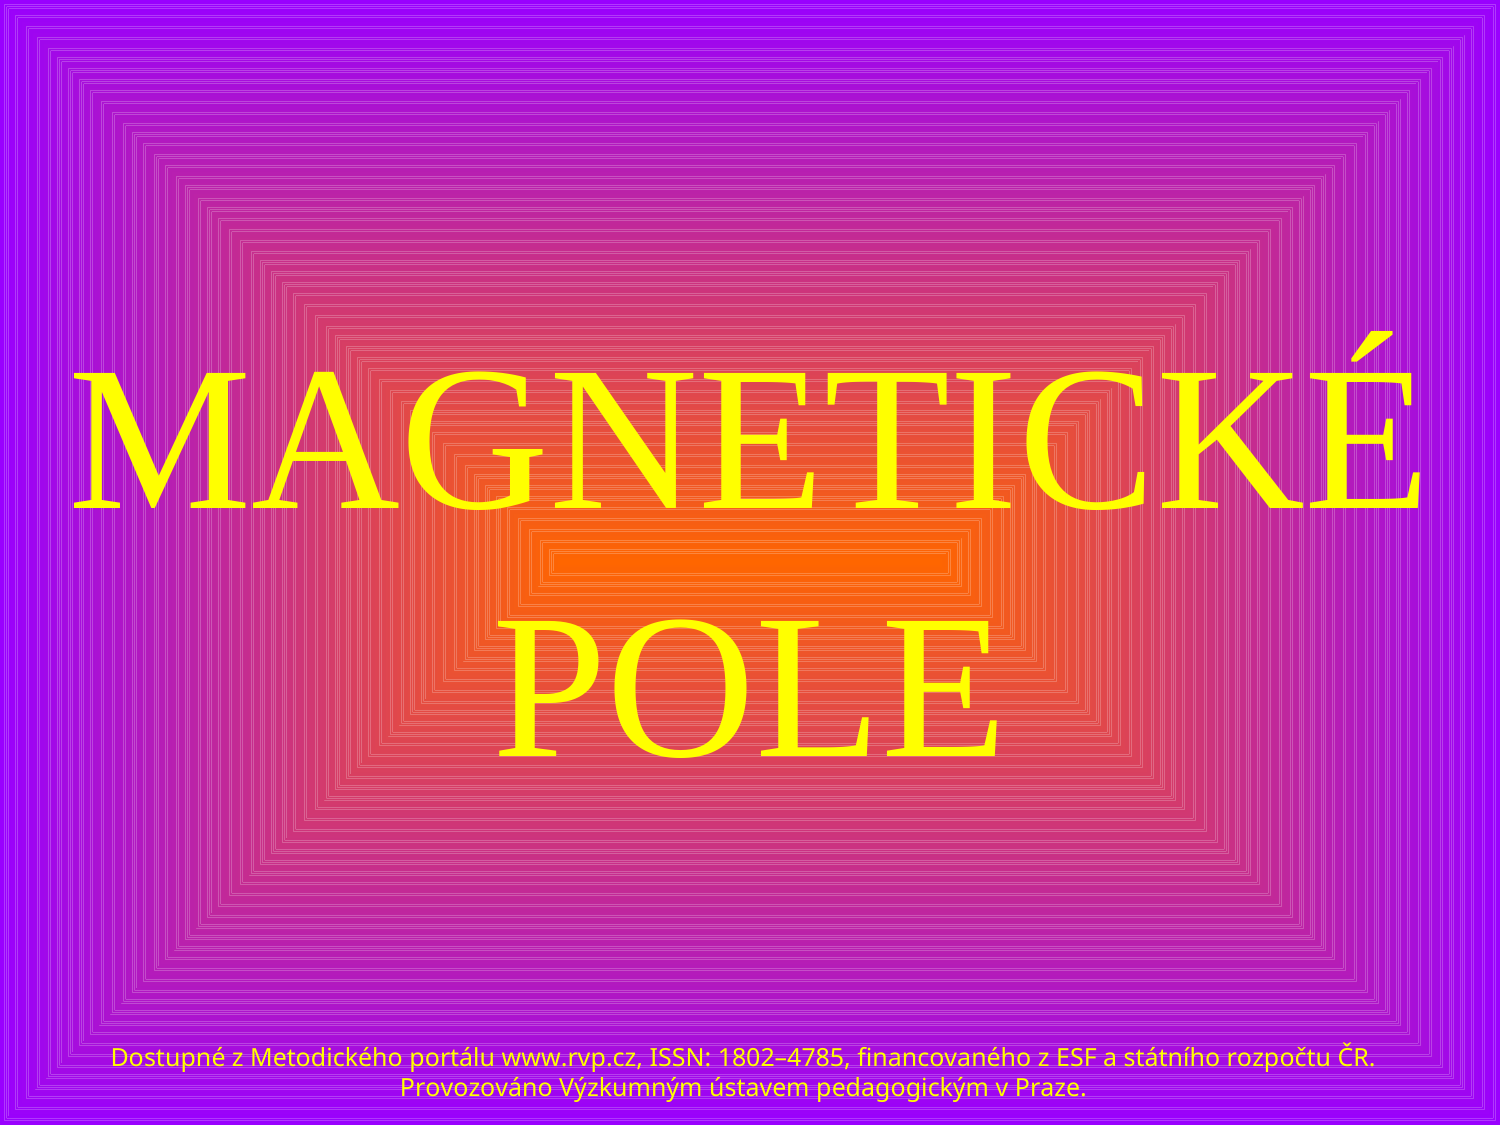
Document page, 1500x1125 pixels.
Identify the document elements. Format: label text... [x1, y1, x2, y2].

text_box Dostupné z Metodického portálu www.rvp.cz, ISSN: 1802–4785, financovaného z ESF a státního rozpočtu ČR. Provozováno Výzkumným ústavem pedagogickým v Praze. [35, 1041, 1454, 1102]
text_box MAGNETICKÉ POLE [0, 294, 1500, 806]
